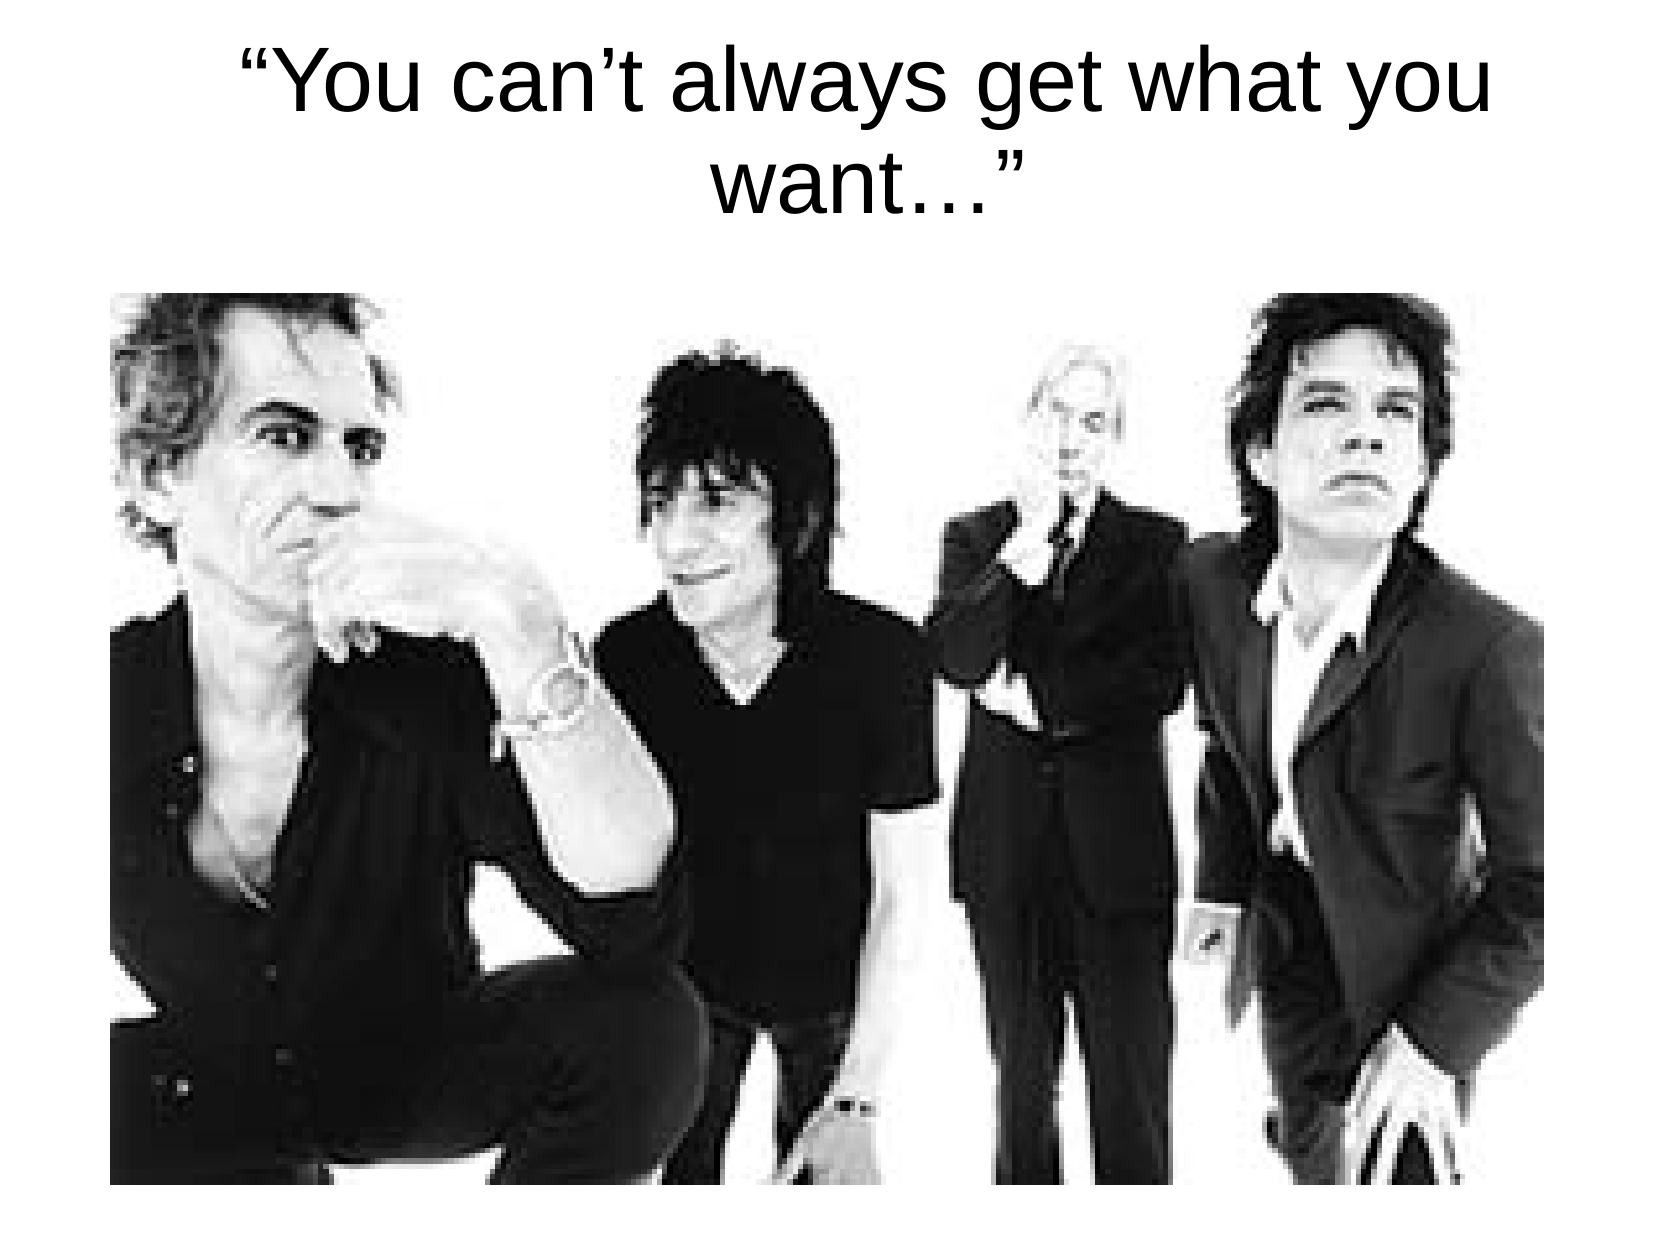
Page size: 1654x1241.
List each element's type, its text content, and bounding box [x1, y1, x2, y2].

picture [110, 293, 1544, 1186]
title “You can’t always get what you want…” [82, 1, 1654, 261]
